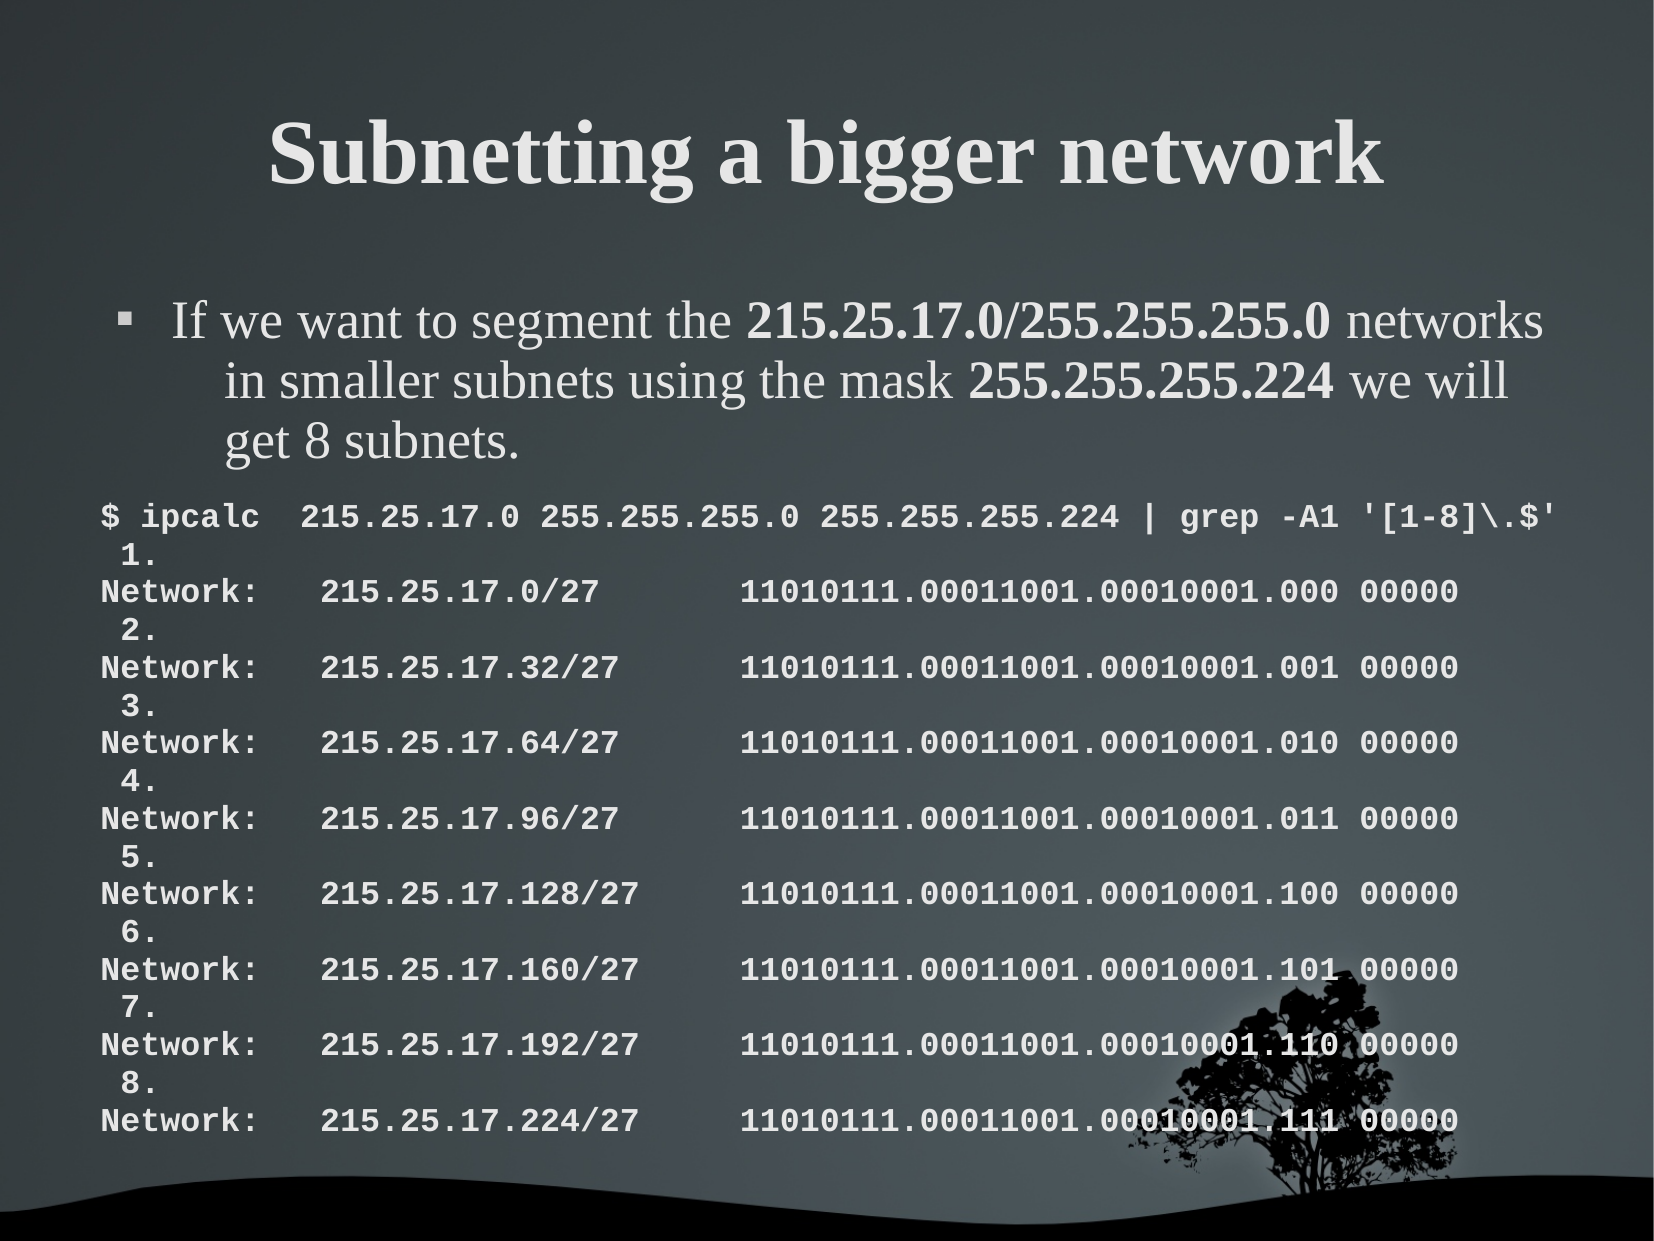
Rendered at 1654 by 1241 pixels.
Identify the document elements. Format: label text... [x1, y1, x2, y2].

list If we want to segment the 215.25.17.0/255.255.255.0 networks in smaller subnets using the mask 255.255.255.224 we will get 8 subnets. $ ipcalc 215.25.17.0 255.255.255.0 255.255.255.224 | grep -A1 '[1-8]\.$' 1. Network: 215.25.17.0/27 11010111.00011001.00010001.000 00000 2. Network: 215.25.17.32/27 11010111.00011001.00010001.001 00000 3. Network: 215.25.17.64/27 11010111.00011001.00010001.010 00000 4. Network: 215.25.17.96/27 11010111.00011001.00010001.011 00000 5. Network: 215.25.17.128/27 11010111.00011001.00010001.100 00000 6. Network: 215.25.17.160/27 11010111.00011001.00010001.101 00000 7. Network: 215.25.17.192/27 11010111.00011001.00010001.110 00000 8. Network: 215.25.17.224/27 11010111.00011001.00010001.111 00000 [82, 290, 1571, 1167]
picture [0, 0, 1654, 1241]
title Subnetting a bigger network [82, 33, 1571, 273]
